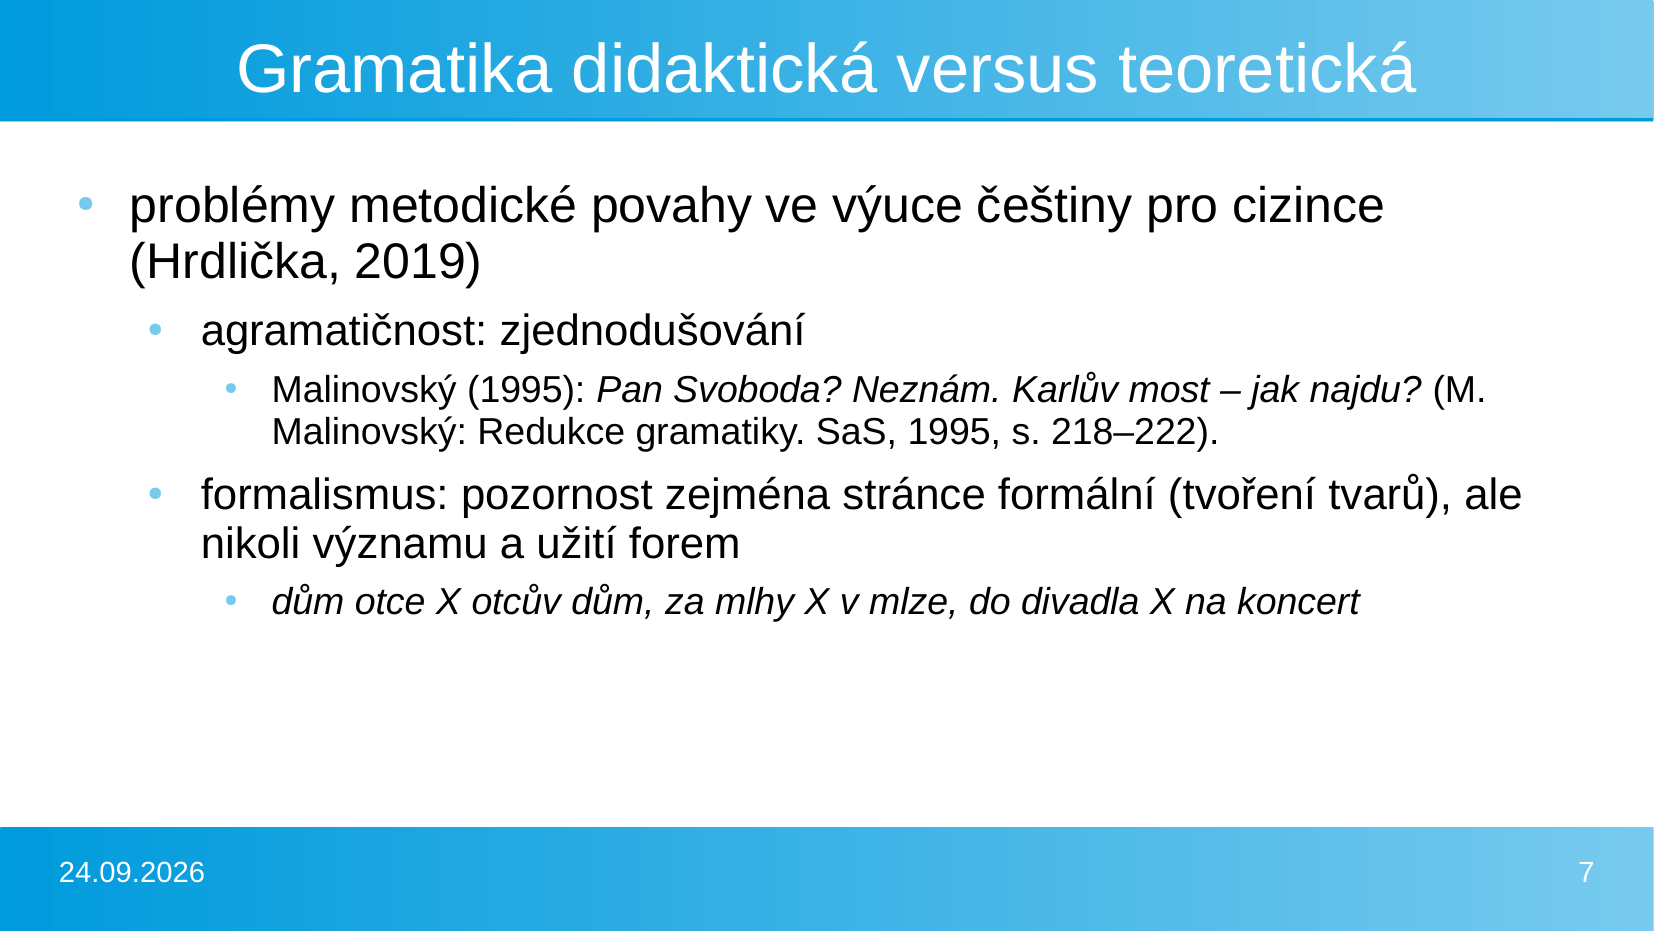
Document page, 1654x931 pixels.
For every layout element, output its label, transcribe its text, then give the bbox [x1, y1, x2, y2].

title Gramatika didaktická versus teoretická [59, 29, 1595, 108]
list problémy metodické povahy ve výuce češtiny pro cizince (Hrdlička, 2019) agramatičnost: zjednodušování Malinovský (1995): Pan Svoboda? Neznám. Karlův most – jak najdu? (M. Malinovský: Redukce gramatiky. SaS, 1995, s. 218–222). formalismus: pozornost zejména stránce formální (tvoření tvarů), ale nikoli významu a užití forem dům otce X otcův dům, za mlhy X v mlze, do divadla X na koncert [59, 177, 1595, 768]
